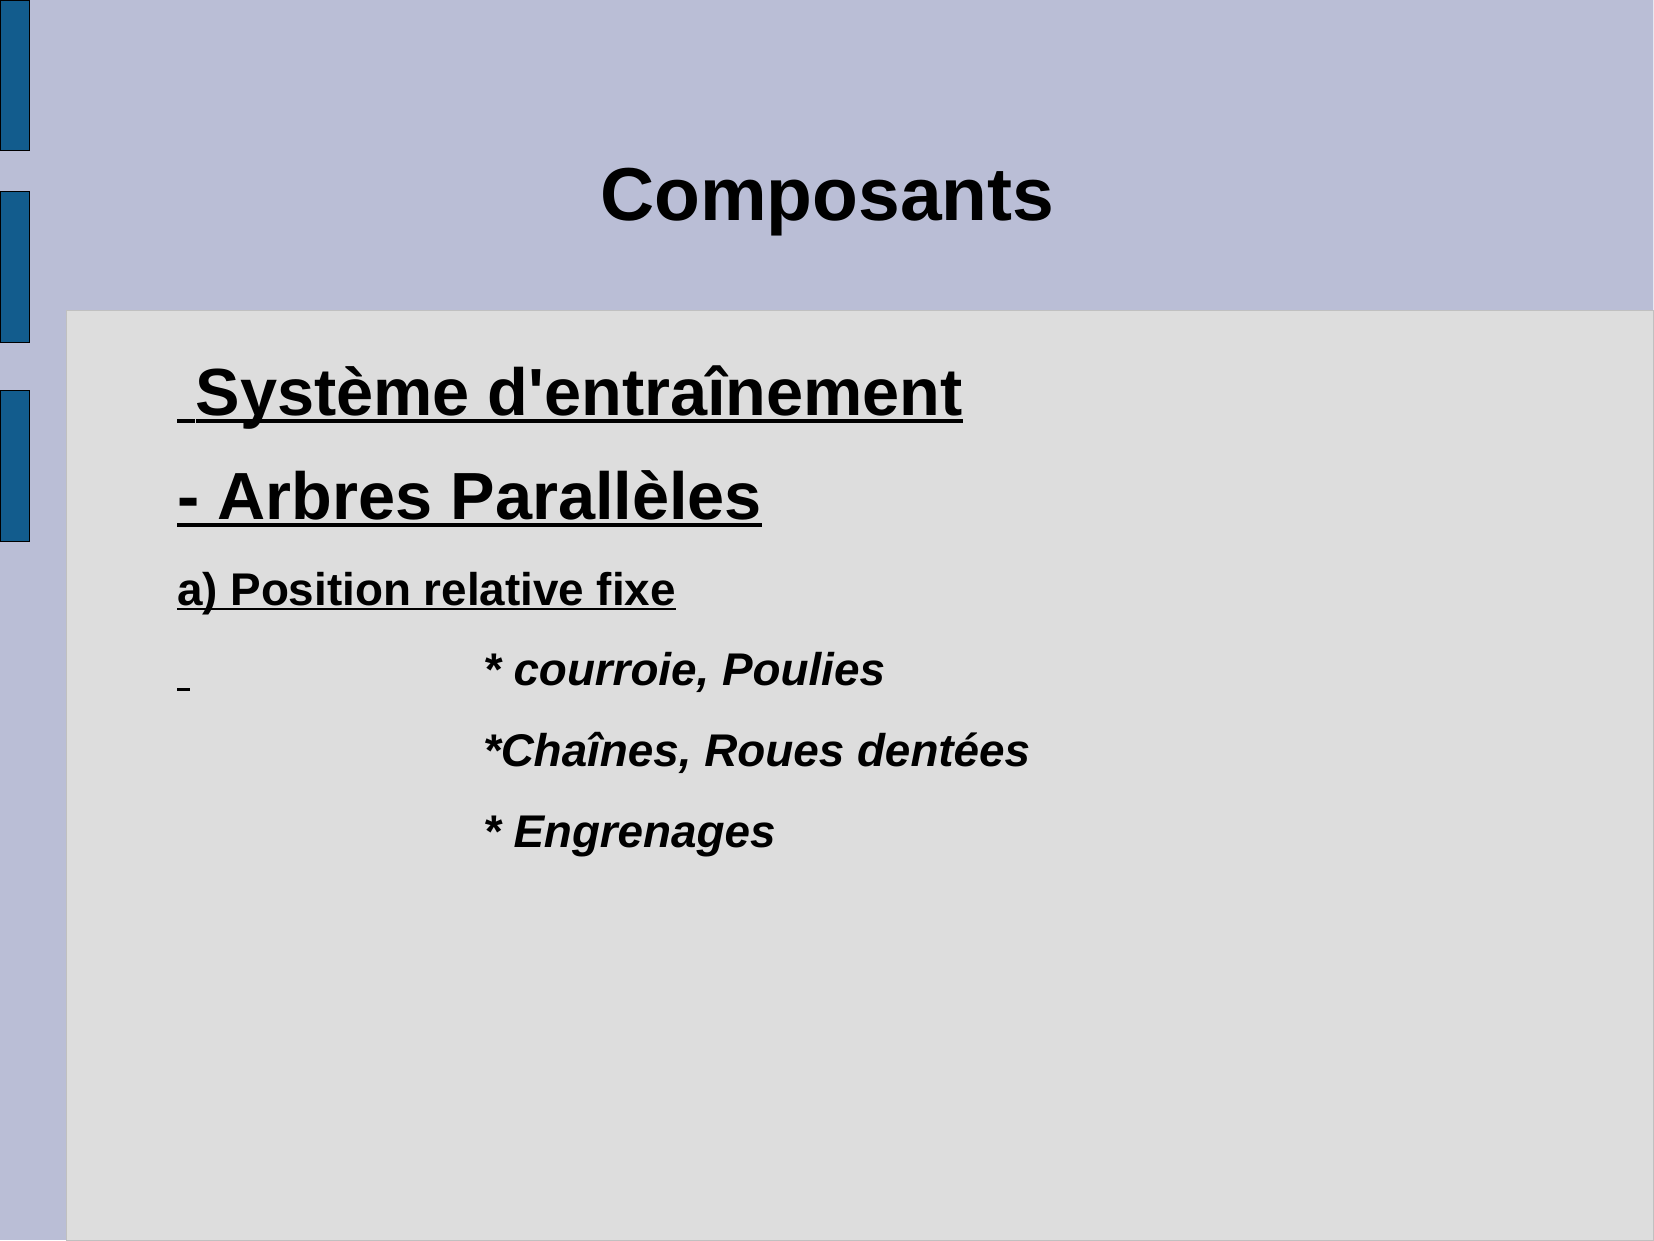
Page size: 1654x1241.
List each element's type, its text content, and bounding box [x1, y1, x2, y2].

title Composants [121, 91, 1534, 299]
list Système d'entraînement - Arbres Parallèles a) Position relative fixe * courroie, Poulies *Chaînes, Roues dentées * Engrenages [177, 354, 1568, 1137]
